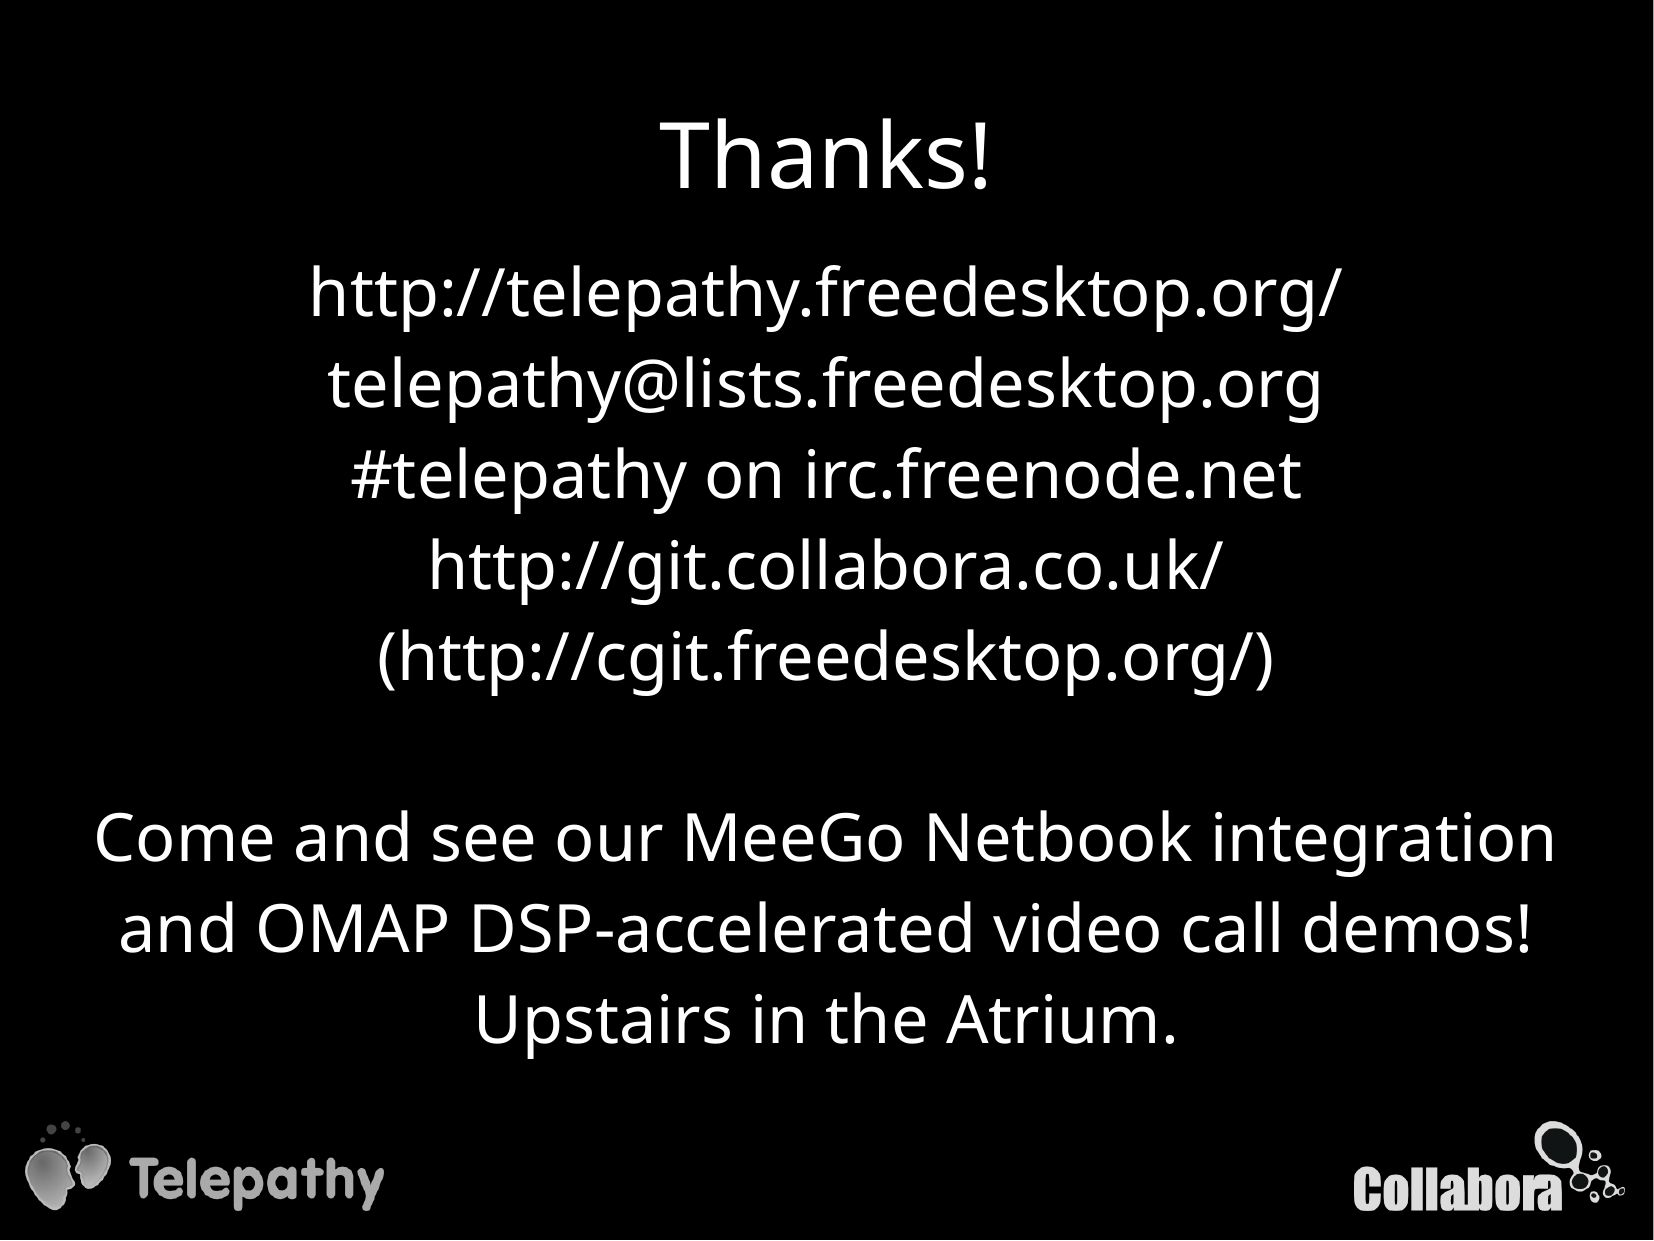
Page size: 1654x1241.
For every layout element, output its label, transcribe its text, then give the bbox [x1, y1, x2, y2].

title Thanks! [82, 49, 1571, 257]
subtitle http://telepathy.freedesktop.org/ telepathy@lists.freedesktop.org #telepathy on irc.freenode.net http://git.collabora.co.uk/ (http://cgit.freedesktop.org/) Come and see our MeeGo Netbook integration and OMAP DSP-accelerated video call demos! Upstairs in the Atrium. [82, 293, 1571, 1106]
picture [1354, 1121, 1625, 1211]
picture [25, 1121, 384, 1211]
